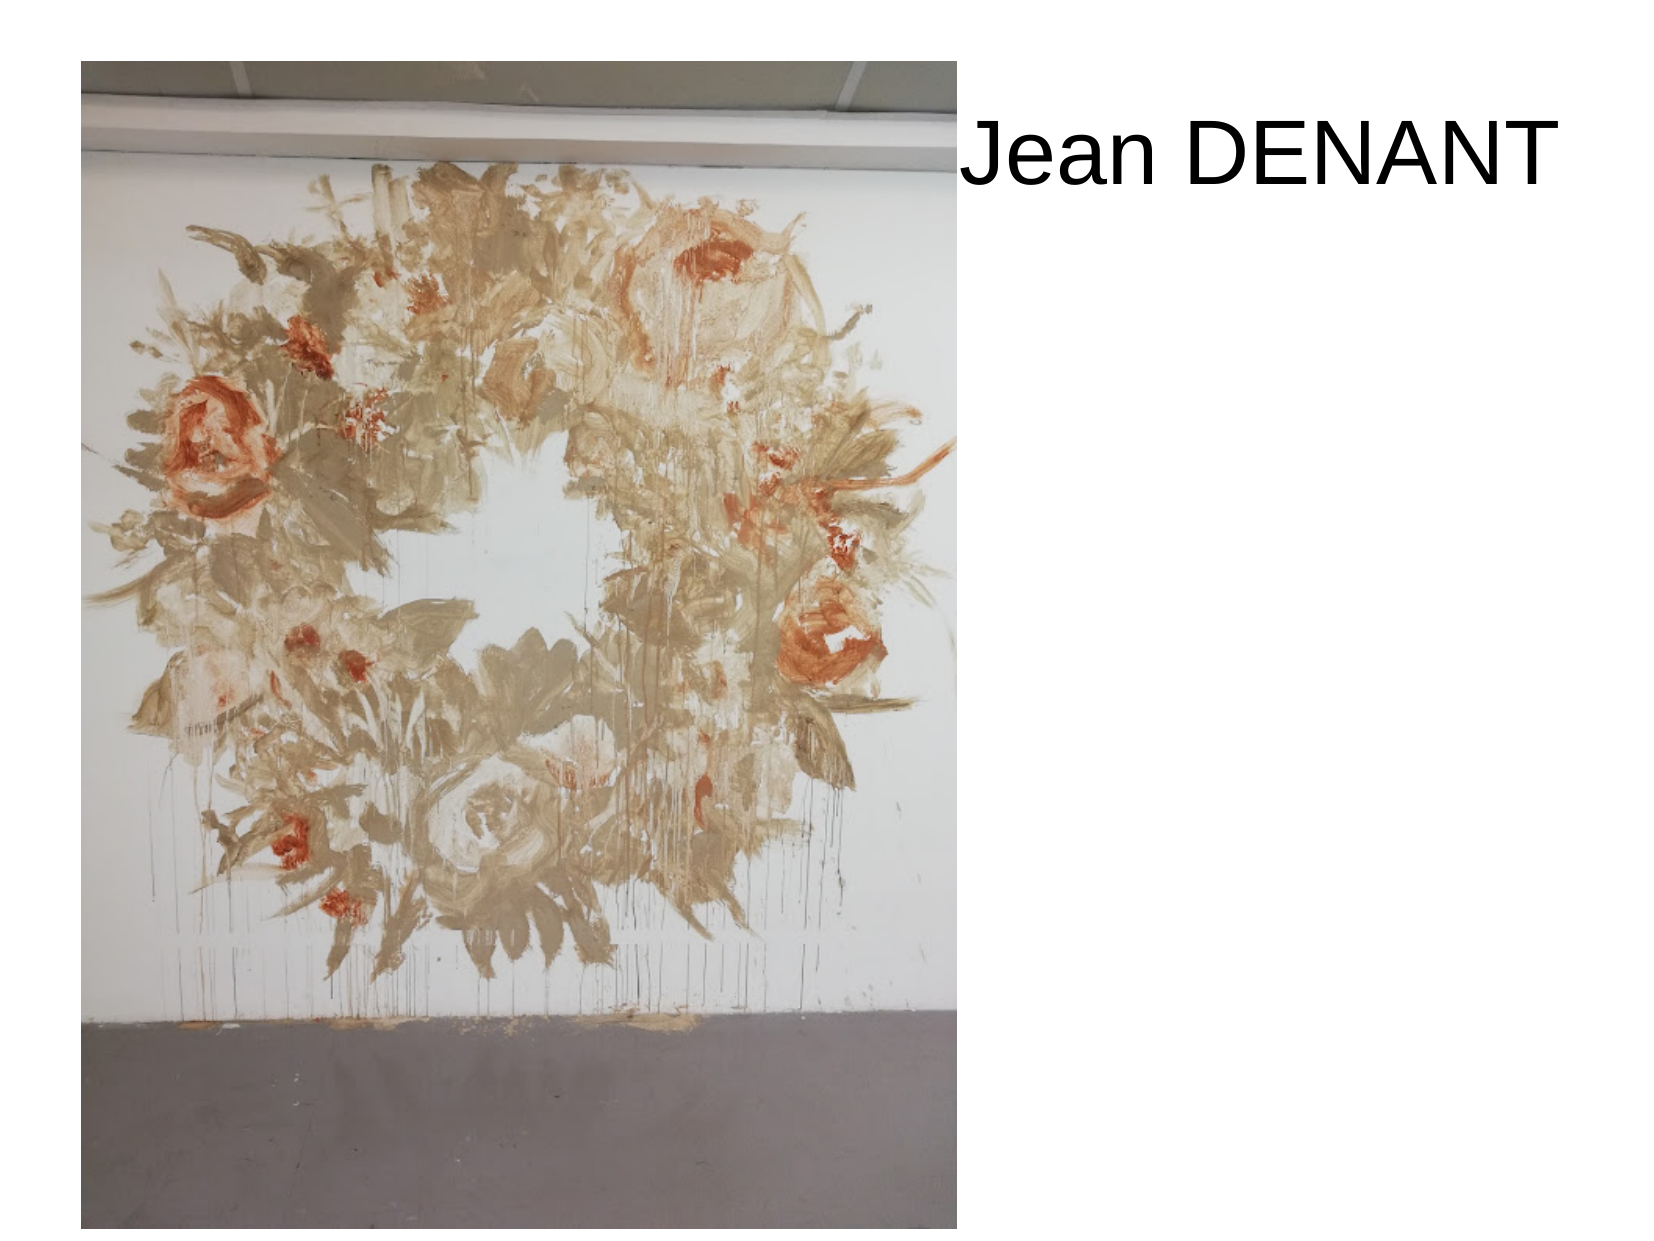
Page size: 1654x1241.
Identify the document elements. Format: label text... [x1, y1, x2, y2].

title Jean DENANT [82, 49, 1571, 257]
picture [81, 61, 957, 1229]
